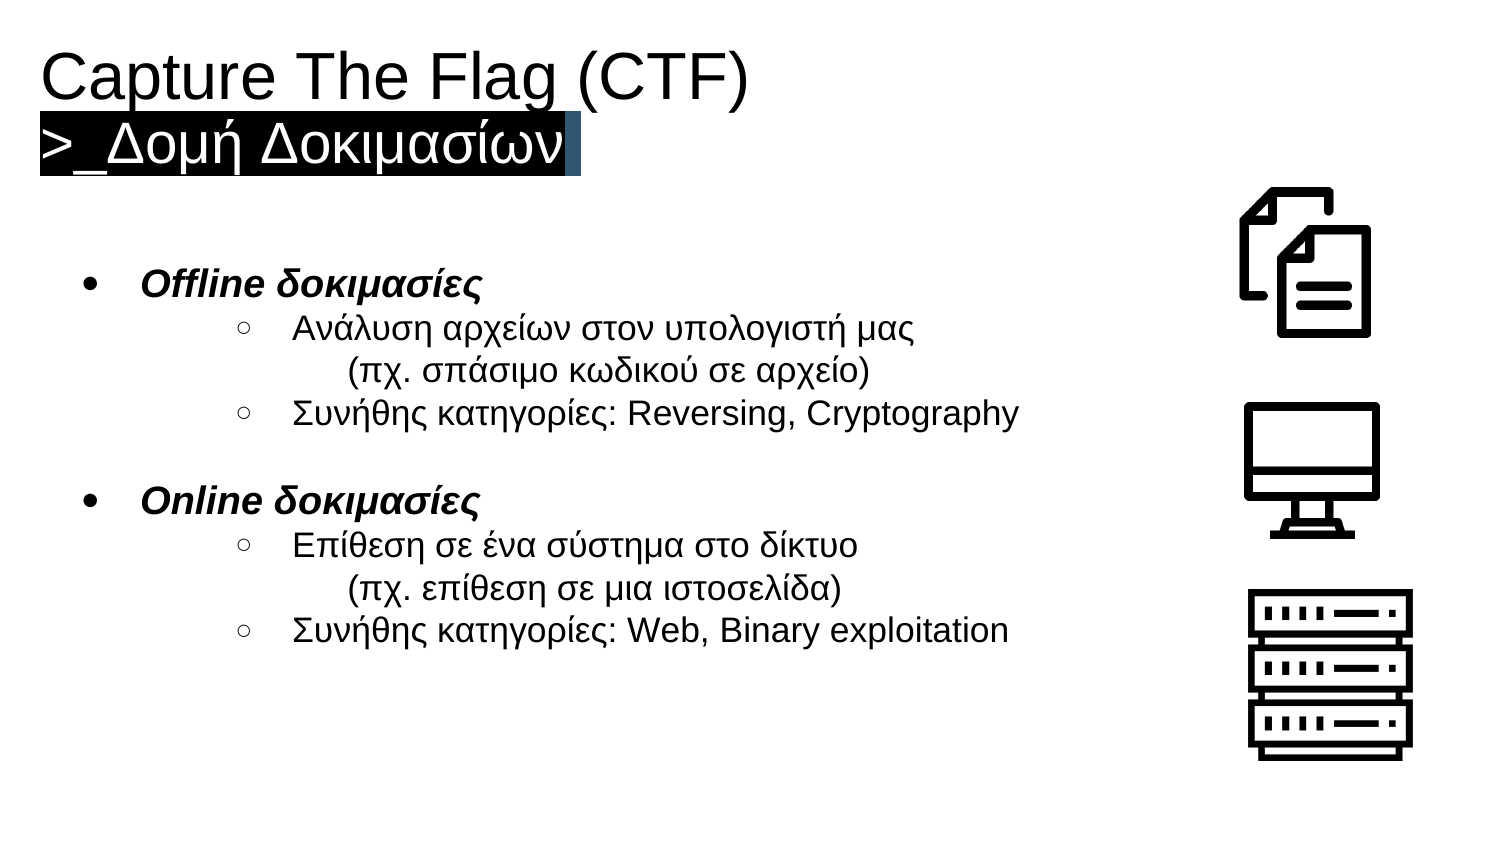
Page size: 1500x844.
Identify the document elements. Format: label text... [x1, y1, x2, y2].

picture [1244, 589, 1416, 761]
picture [1230, 187, 1380, 338]
text_box Capture The Flag (CTF) >_Δομή Δοκιμασίων [25, 23, 1465, 195]
picture [1244, 402, 1380, 539]
text_box Offline δοκιμασίες Ανάλυση αρχείων στον υπολογιστή μας (πχ. σπάσιμο κωδικού σε αρχείο) Συνήθης κατηγορίες: Reversing, Cryptography Online δοκιμασίες Επίθεση σε ένα σύστημα στο δίκτυο (πχ. επίθεση σε μια ιστοσελίδα) Συνήθης κατηγορίες: Web, Binary exploitation [32, 242, 1176, 670]
